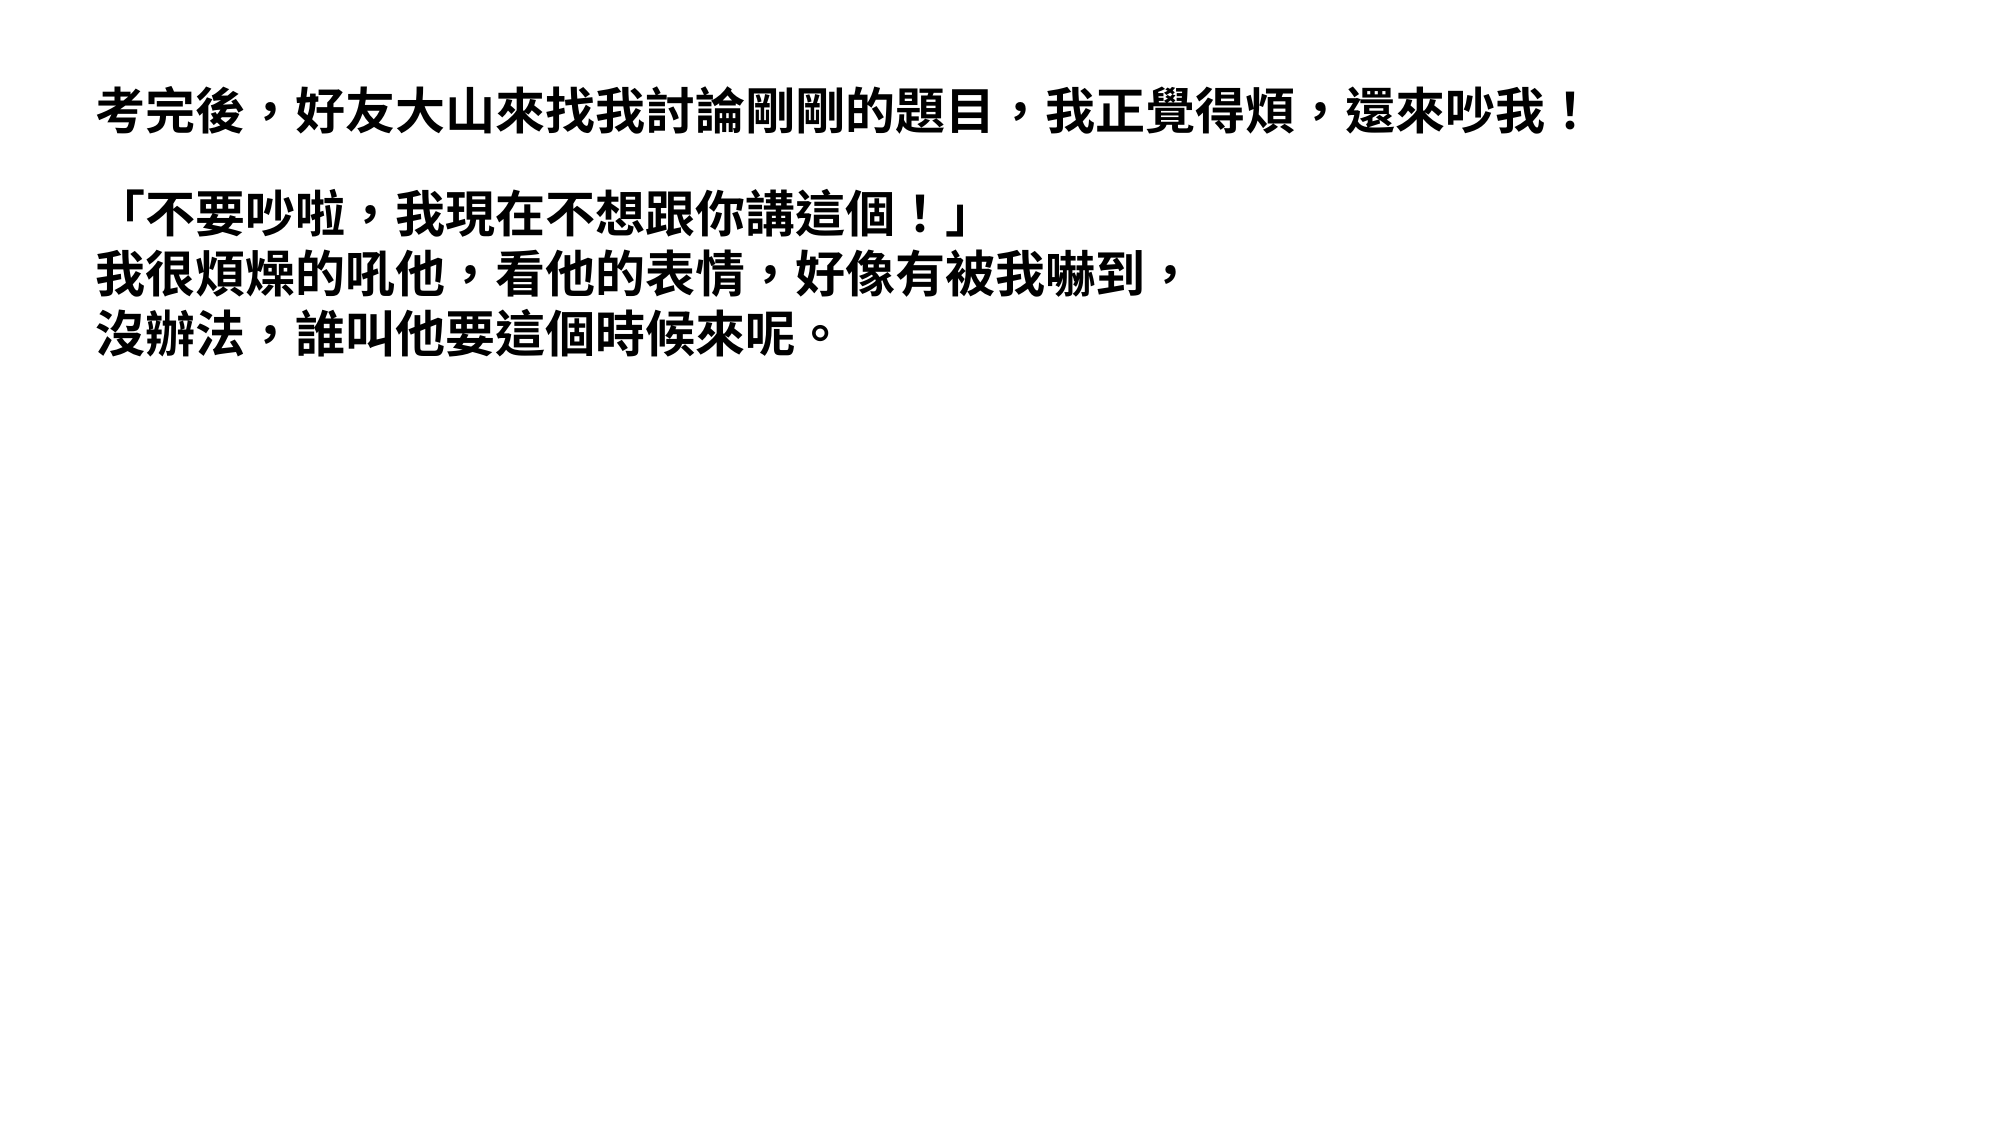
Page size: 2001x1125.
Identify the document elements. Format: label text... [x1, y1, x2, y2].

text_box 「不要吵啦，我現在不想跟你講這個！」 我很煩燥的吼他，看他的表情，好像有被我嚇到， 沒辦法，誰叫他要這個時候來呢。 [80, 175, 1382, 370]
text_box 考完後，好友大山來找我討論剛剛的題目，我正覺得煩，還來吵我！ [80, 72, 1920, 147]
